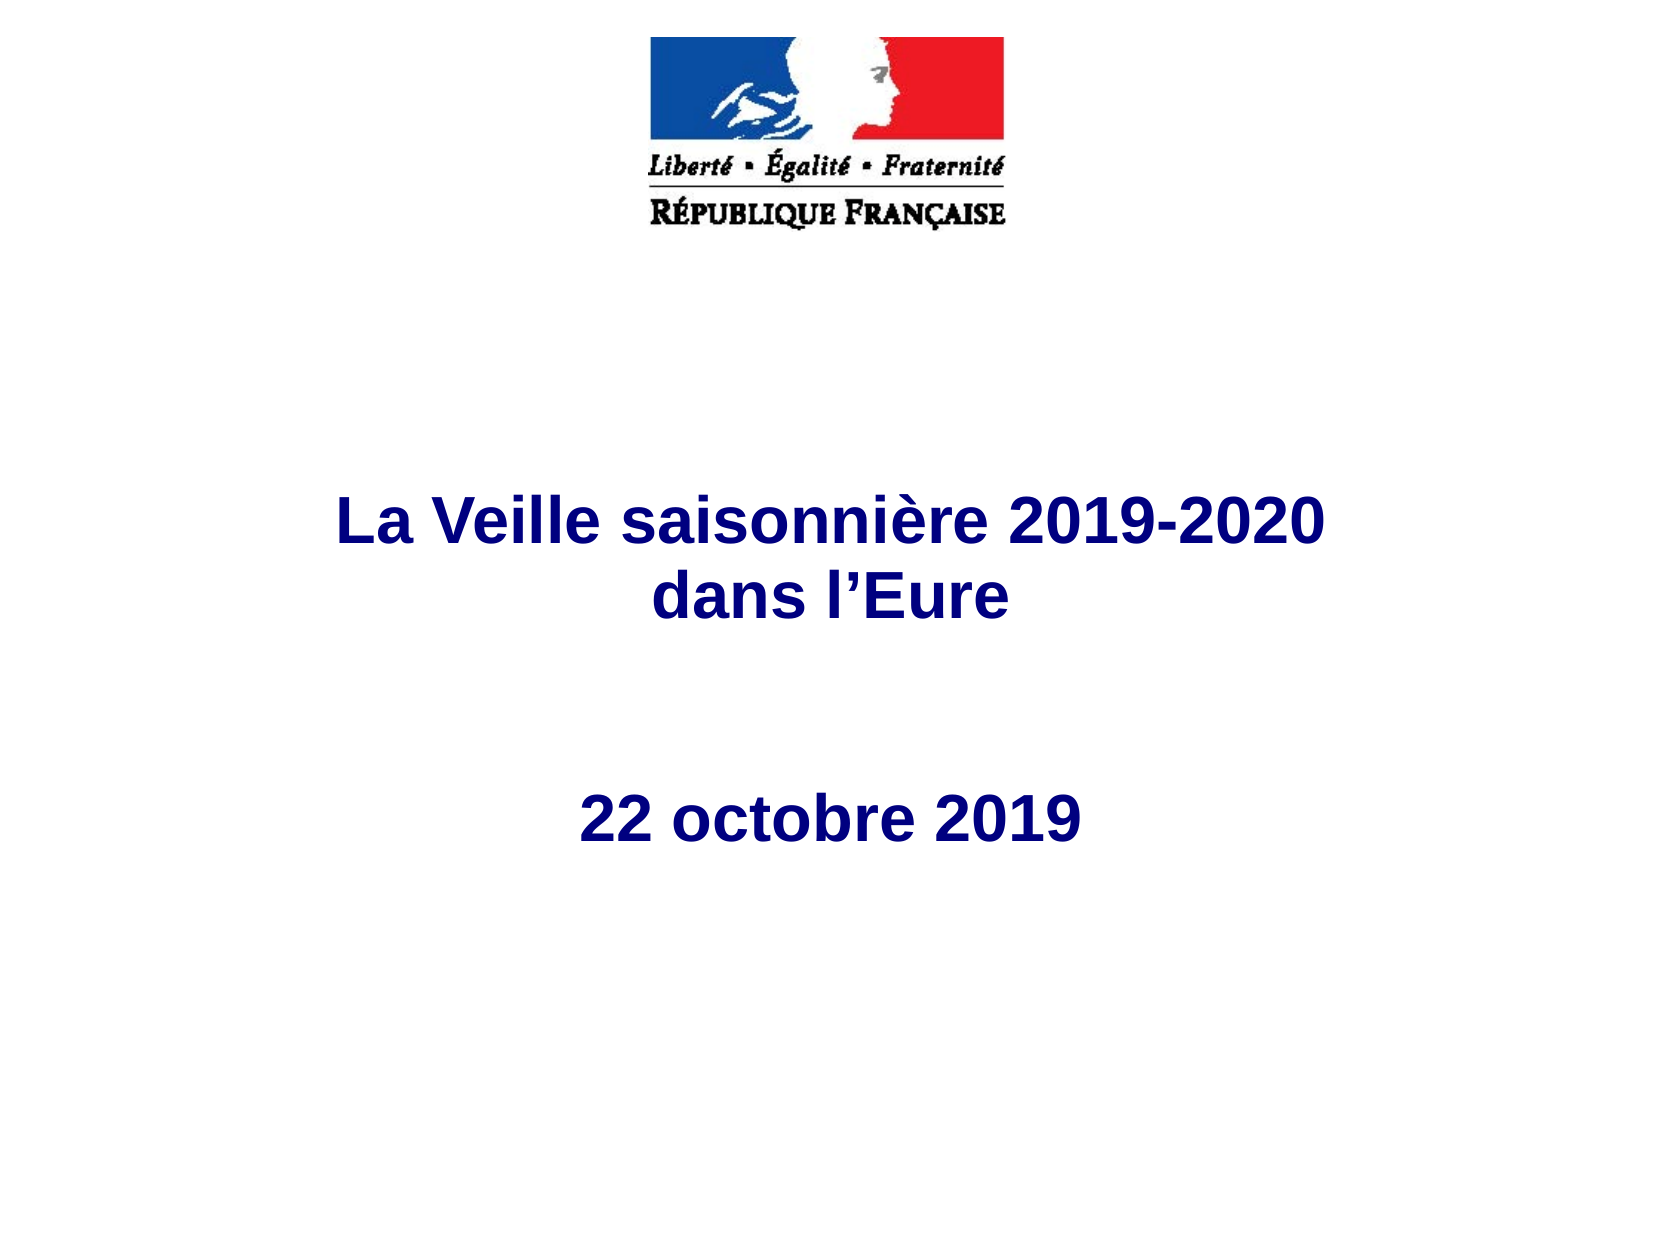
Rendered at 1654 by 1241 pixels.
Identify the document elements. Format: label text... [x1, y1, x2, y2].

text_box La Veille saisonnière 2019-2020 dans l’Eure 22 octobre 2019 [87, 399, 1576, 608]
picture [648, 37, 1007, 232]
